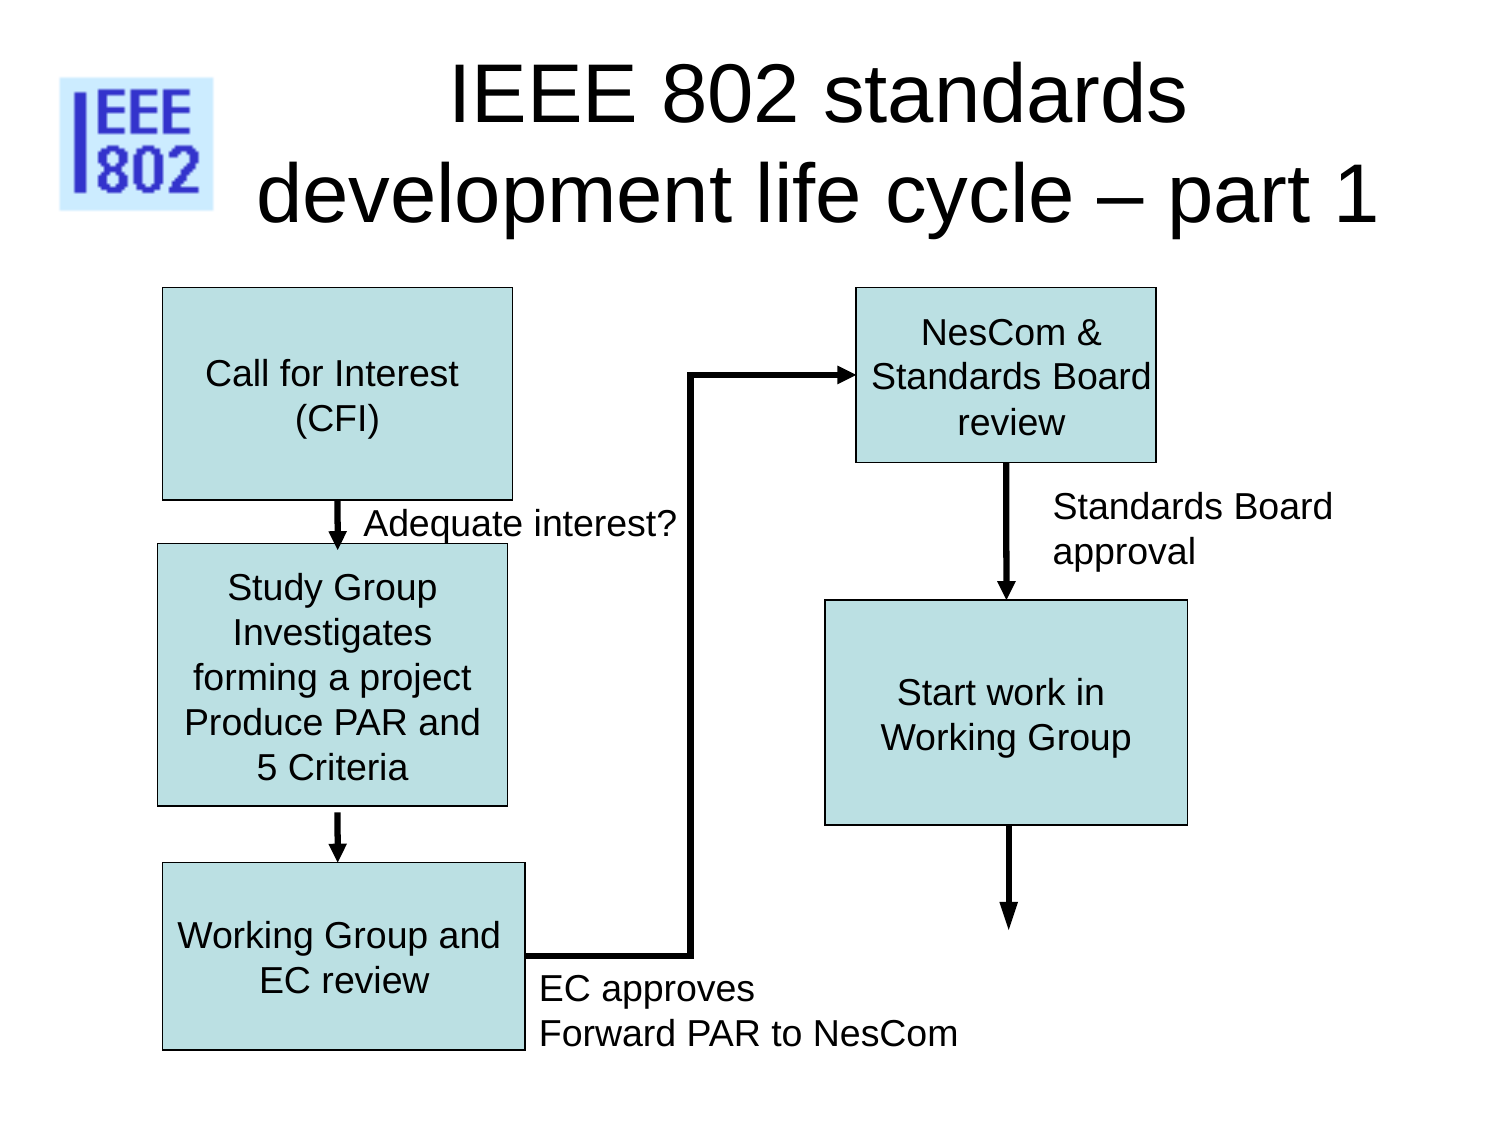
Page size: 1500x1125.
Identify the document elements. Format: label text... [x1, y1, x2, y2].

text_box Start work in Working Group [824, 599, 1188, 825]
text_box Study Group Investigates forming a project Produce PAR and 5 Criteria [157, 543, 508, 807]
picture [37, 49, 232, 250]
text_box EC approves Forward PAR to NesCom [524, 955, 974, 1062]
text_box Adequate interest? [348, 491, 687, 552]
text_box IEEE 802 standards development life cycle – part 1 [212, 31, 1425, 247]
text_box Call for Interest (CFI) [162, 287, 513, 500]
text_box NesCom & Standards Board review [856, 287, 1157, 463]
text_box Working Group and EC review [162, 862, 525, 1050]
text_box Standards Board approval [1038, 474, 1349, 581]
